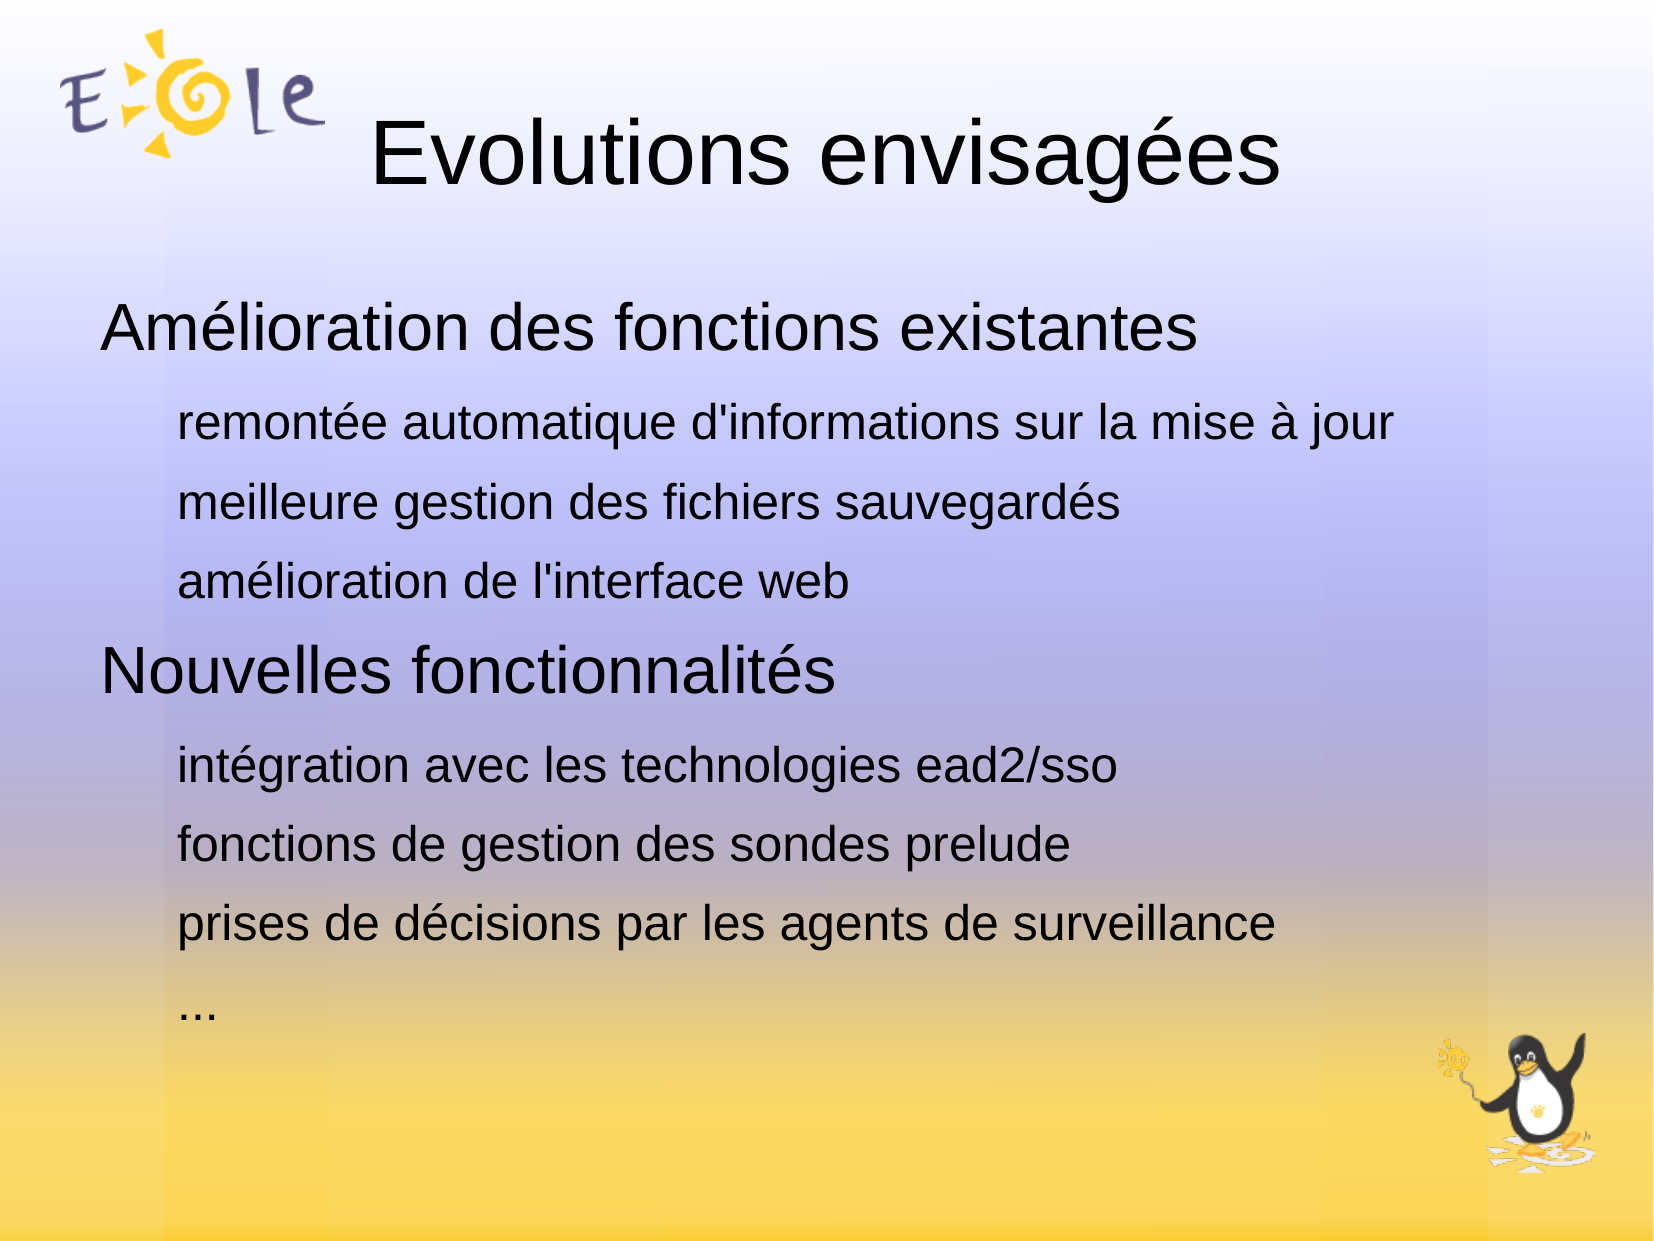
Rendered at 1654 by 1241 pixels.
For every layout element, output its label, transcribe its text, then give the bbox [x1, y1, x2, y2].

list Amélioration des fonctions existantes remontée automatique d'informations sur la mise à jour meilleure gestion des fichiers sauvegardés amélioration de l'interface web Nouvelles fonctionnalités intégration avec les technologies ead2/sso fonctions de gestion des sondes prelude prises de décisions par les agents de surveillance ... [82, 290, 1571, 1094]
picture [0, 0, 1654, 1241]
title Evolutions envisagées [82, 56, 1571, 250]
